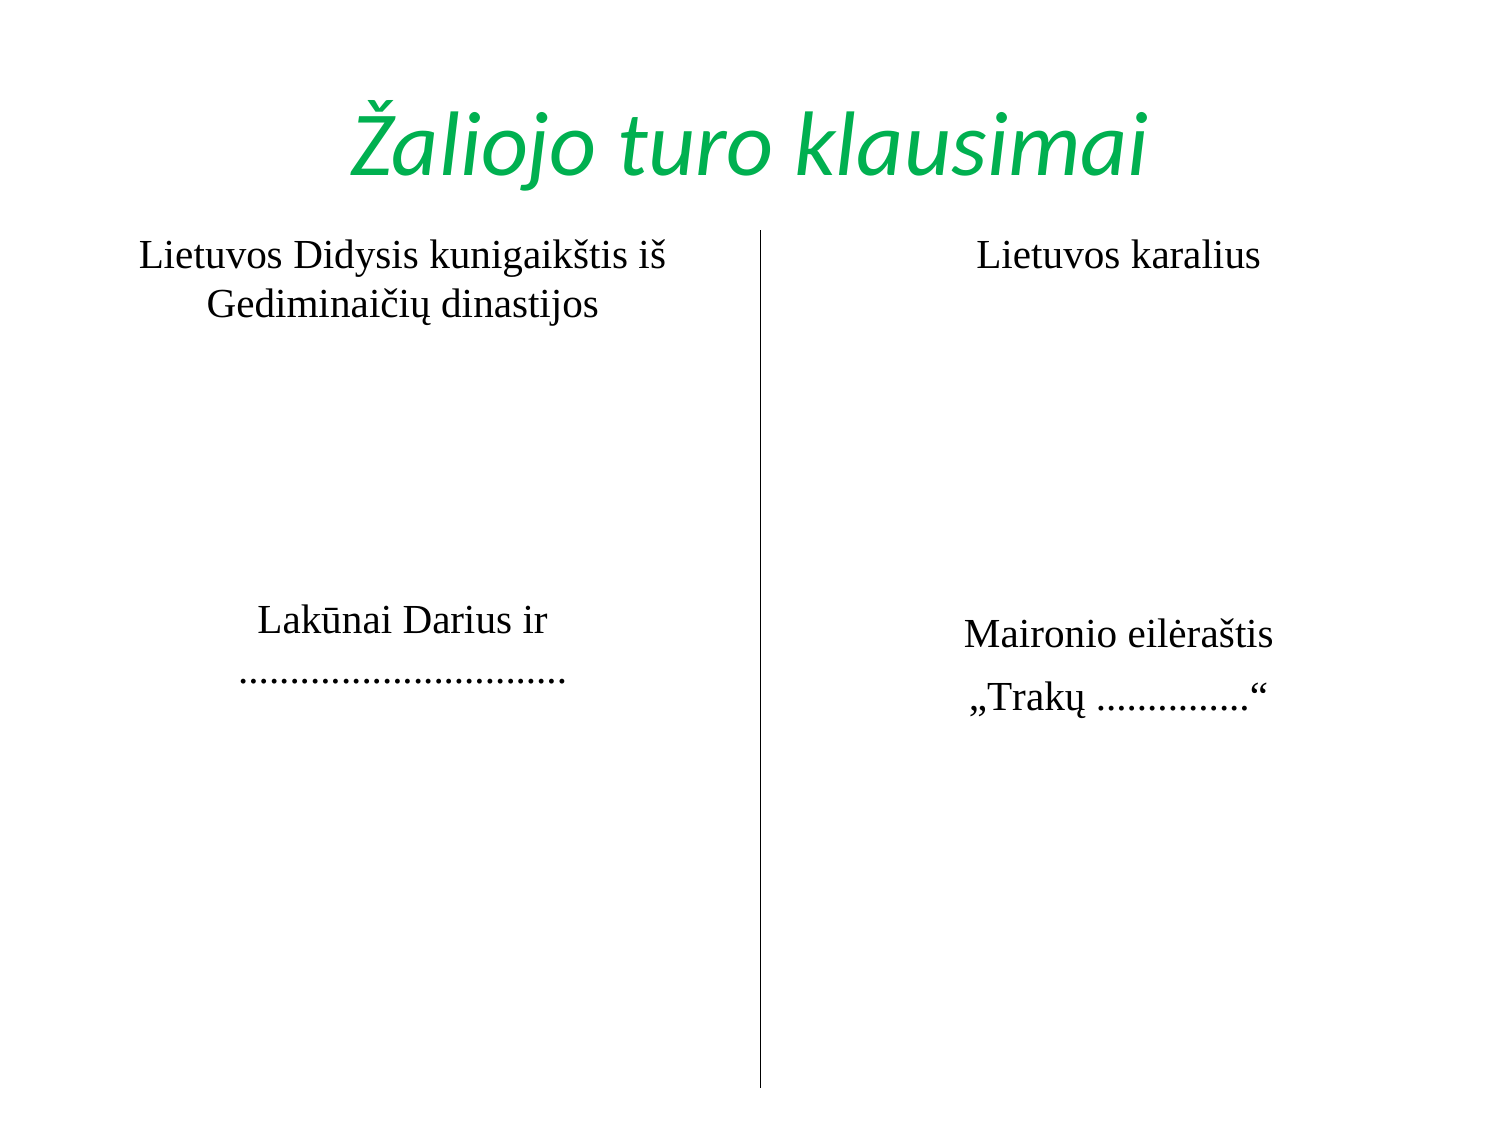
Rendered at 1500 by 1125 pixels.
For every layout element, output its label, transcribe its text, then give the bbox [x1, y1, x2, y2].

title Žaliojo turo klausimai [75, 45, 1426, 233]
picture [100, 230, 1424, 1091]
